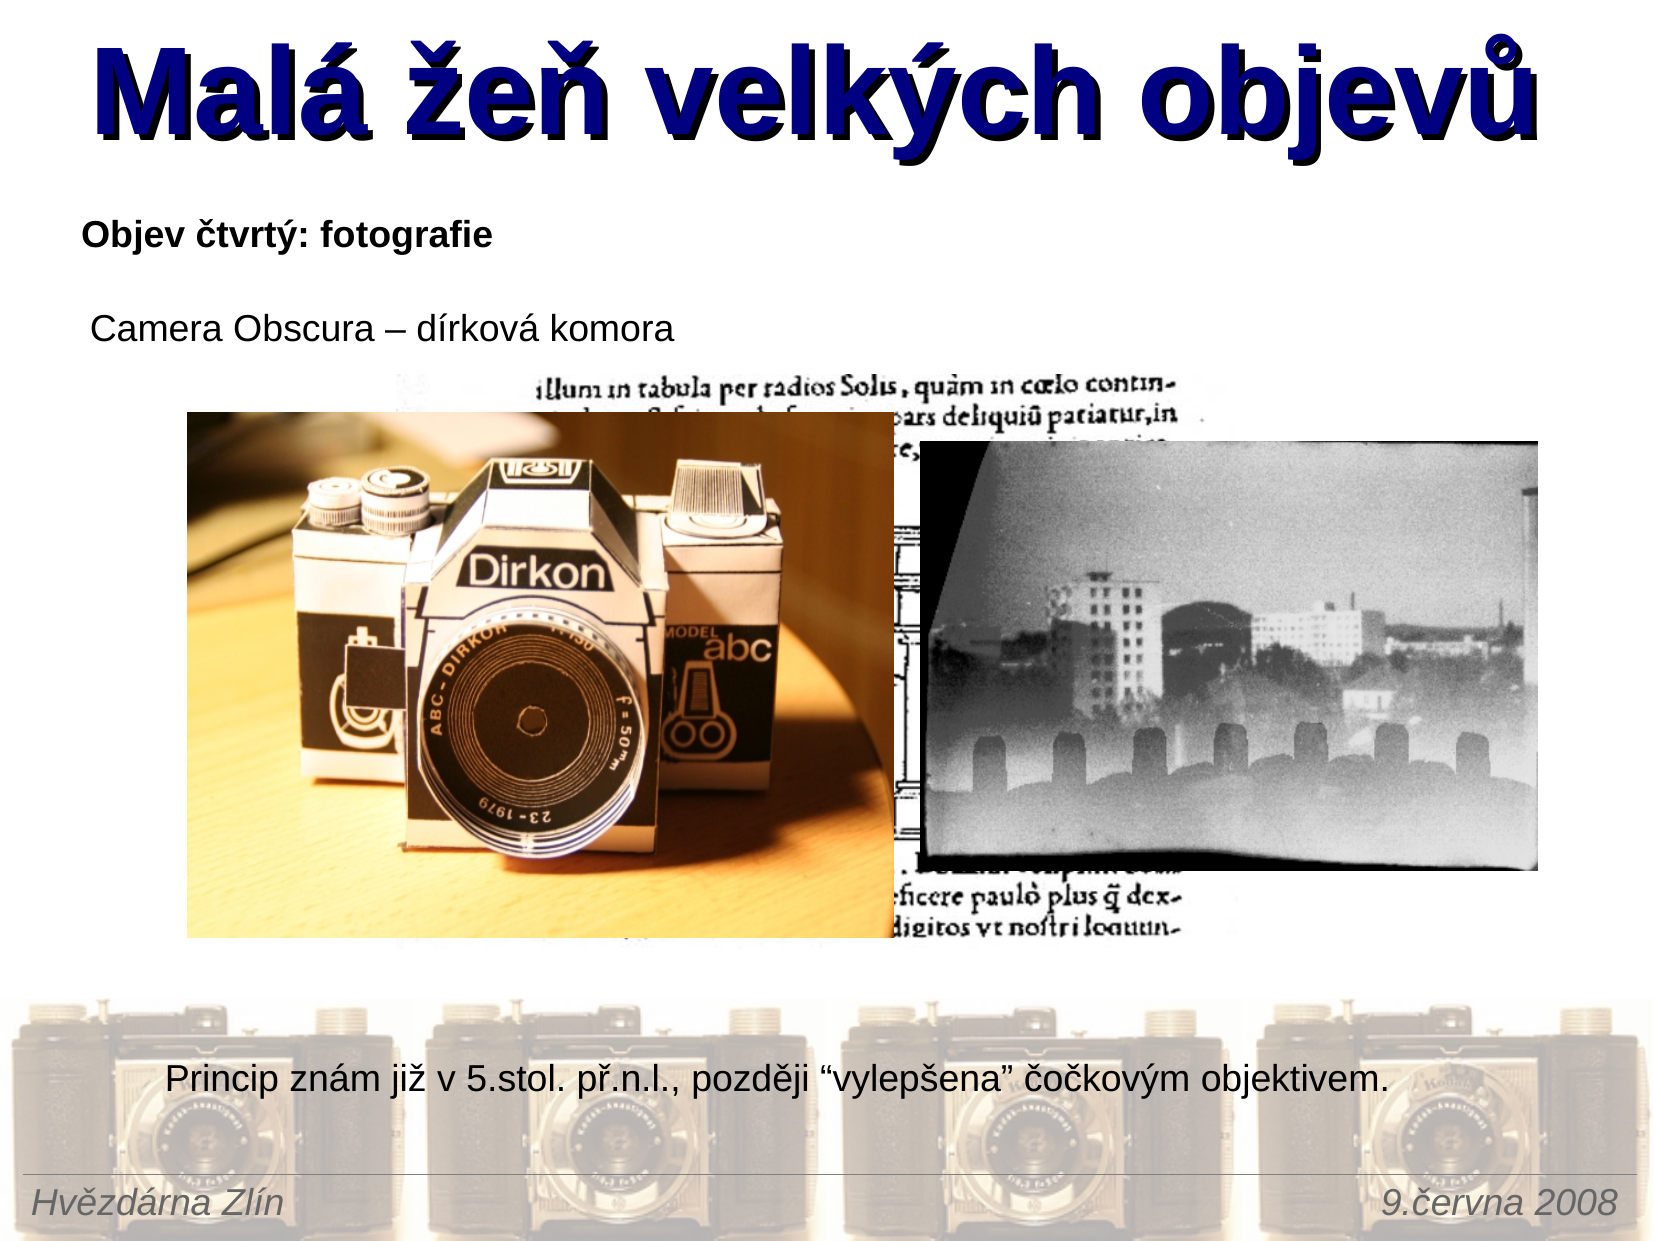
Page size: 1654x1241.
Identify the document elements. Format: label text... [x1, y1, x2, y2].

picture [0, 998, 1654, 1241]
text_box Camera Obscura – dírková komora [75, 300, 690, 357]
text_box Hvězdárna Zlín 9.června 2008 [16, 1174, 1633, 1232]
text_box Objev čtvrtý: fotografie [66, 205, 510, 263]
text_box Malá žeň velkých objevů [75, 13, 1558, 169]
picture [187, 374, 1538, 949]
text_box Princip znám již v 5.stol. př.n.l., později “vylepšena” čočkovým objektivem. [150, 1050, 1406, 1107]
